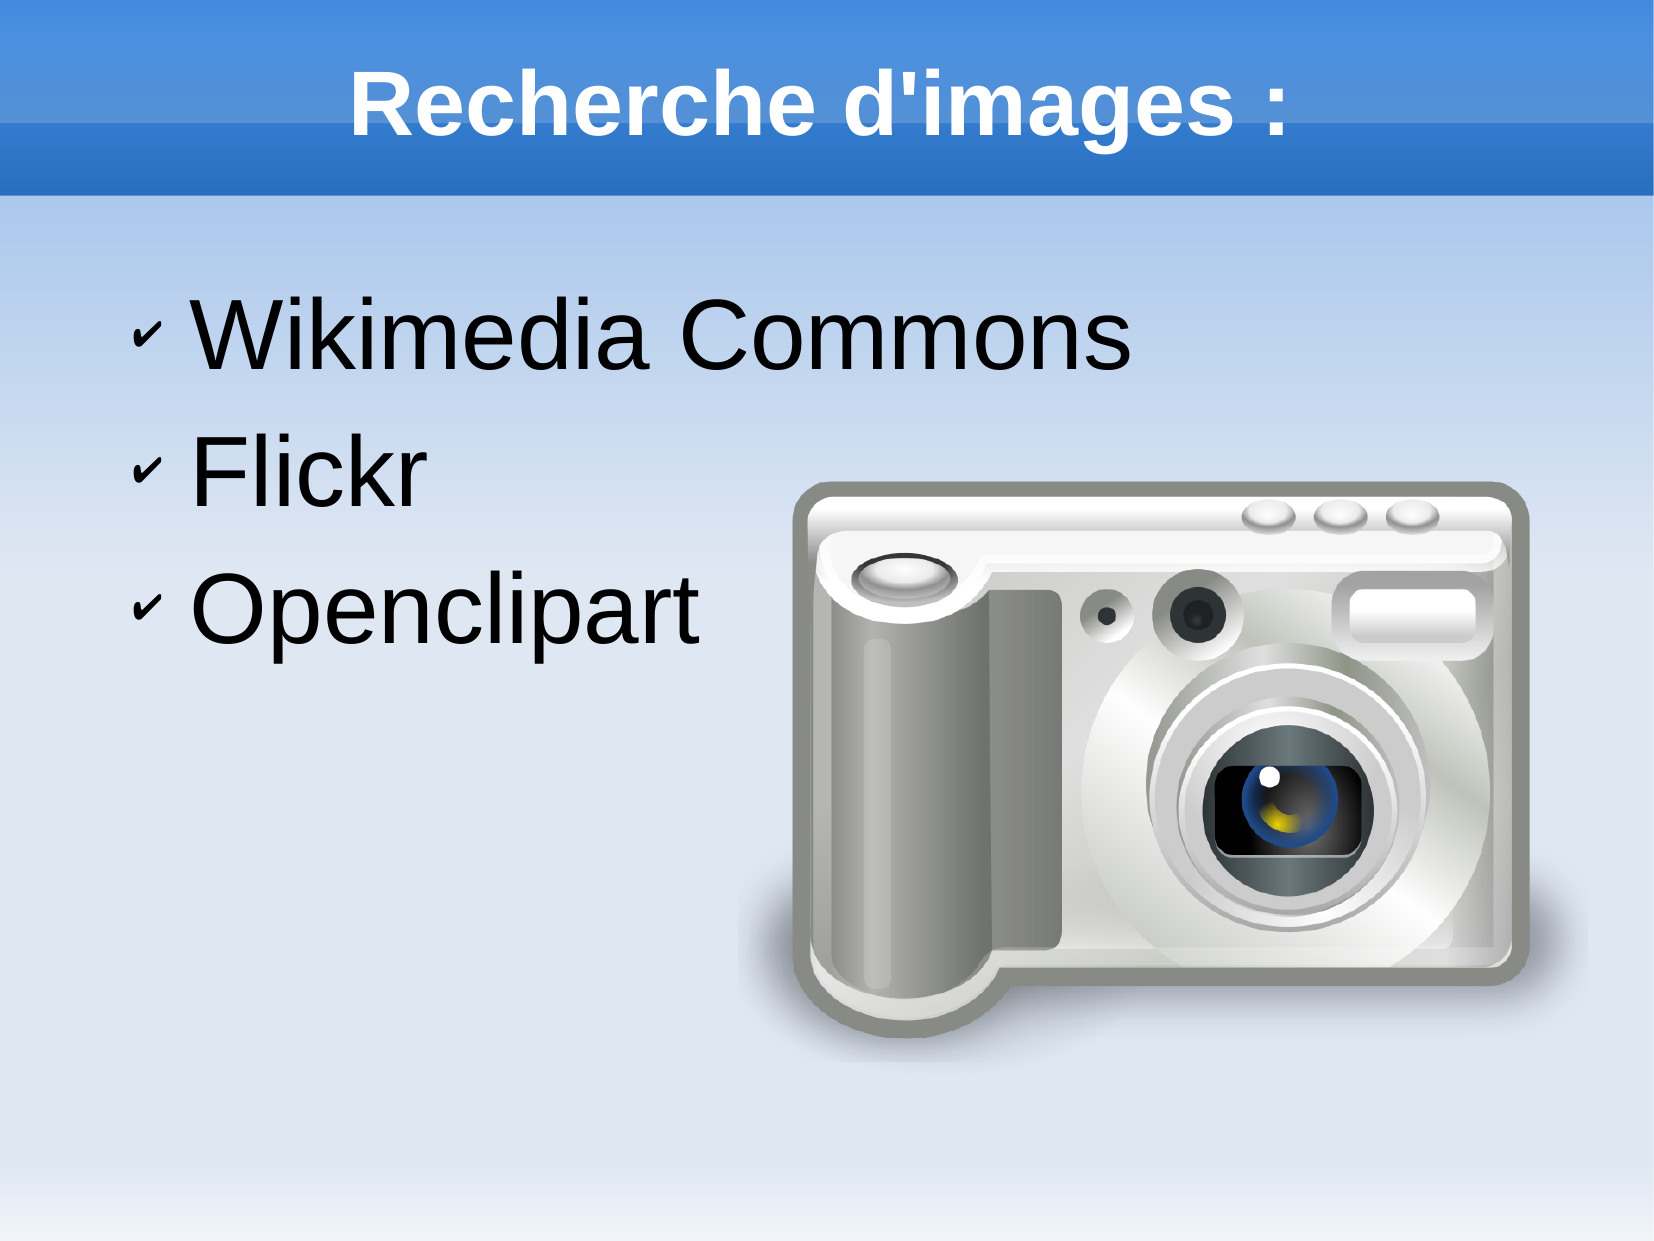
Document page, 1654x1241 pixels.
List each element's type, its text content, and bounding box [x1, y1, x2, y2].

text_box Wikimedia Commons Flickr Openclipart [118, 272, 1149, 709]
picture [0, 0, 1654, 1241]
title Recherche d'images : [76, 0, 1565, 208]
